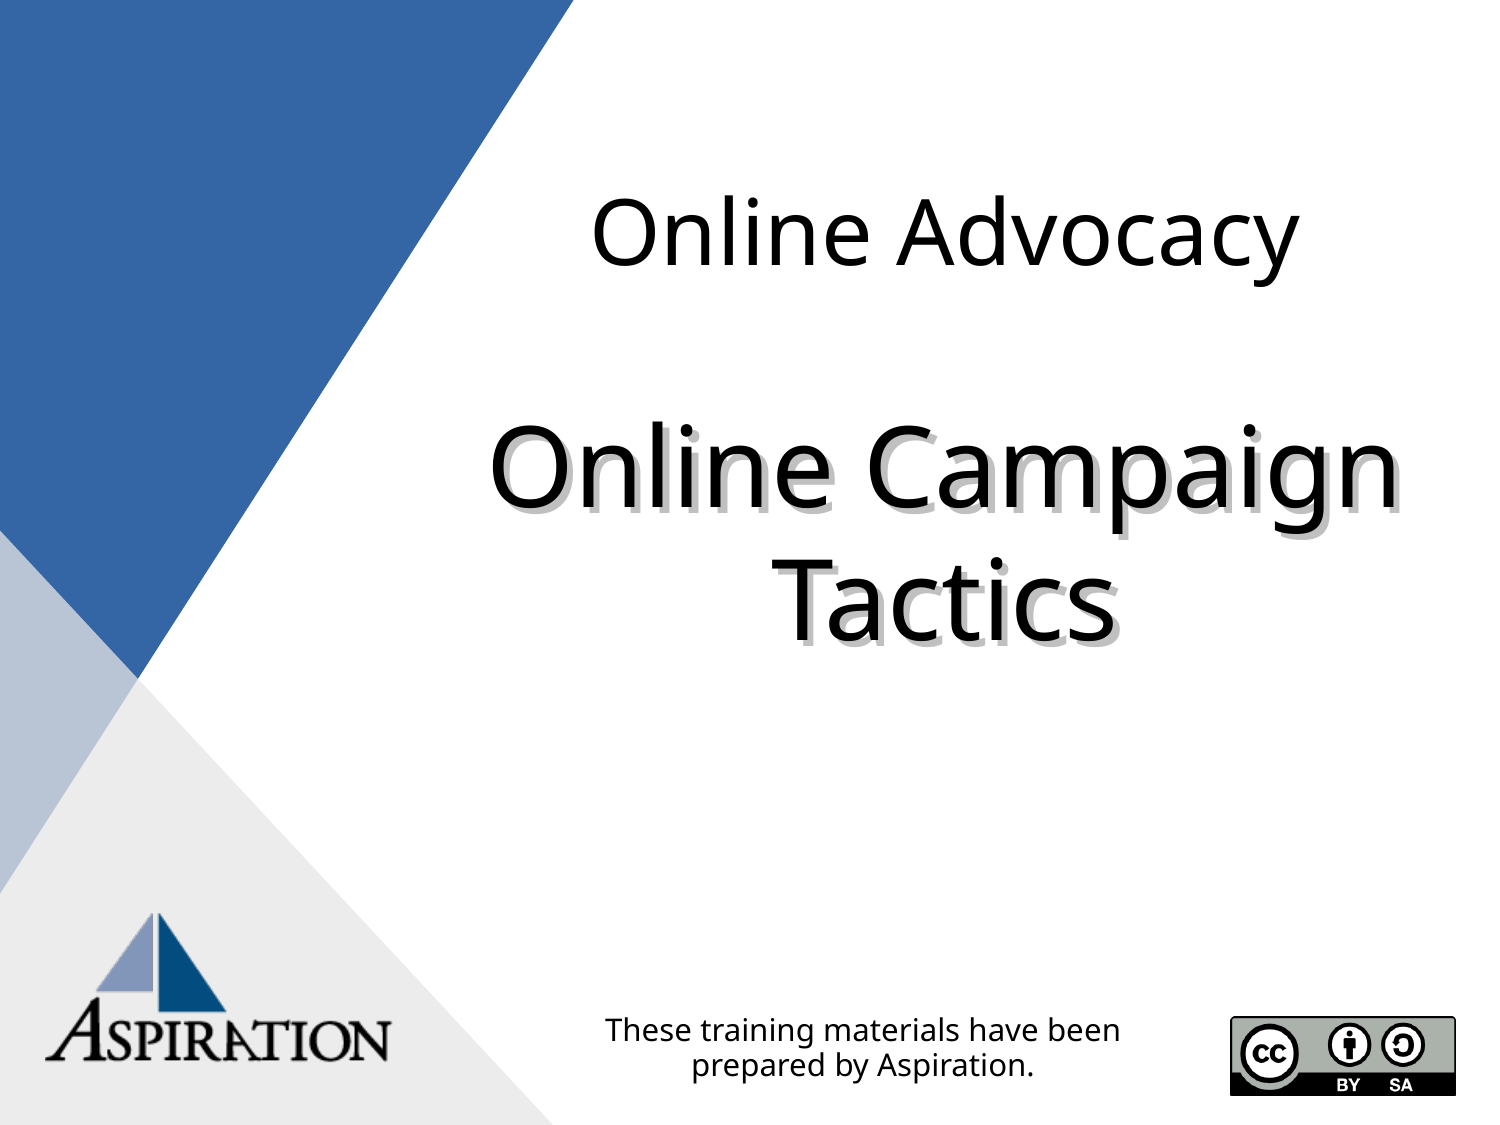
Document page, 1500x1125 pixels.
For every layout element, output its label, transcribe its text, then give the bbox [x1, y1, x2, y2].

list Online Campaign Tactics [465, 399, 1425, 738]
title Online Advocacy [465, 139, 1425, 328]
picture [1230, 1016, 1456, 1096]
text_box These training materials have been prepared by Aspiration. [497, 1005, 1173, 1092]
picture [45, 913, 394, 1081]
